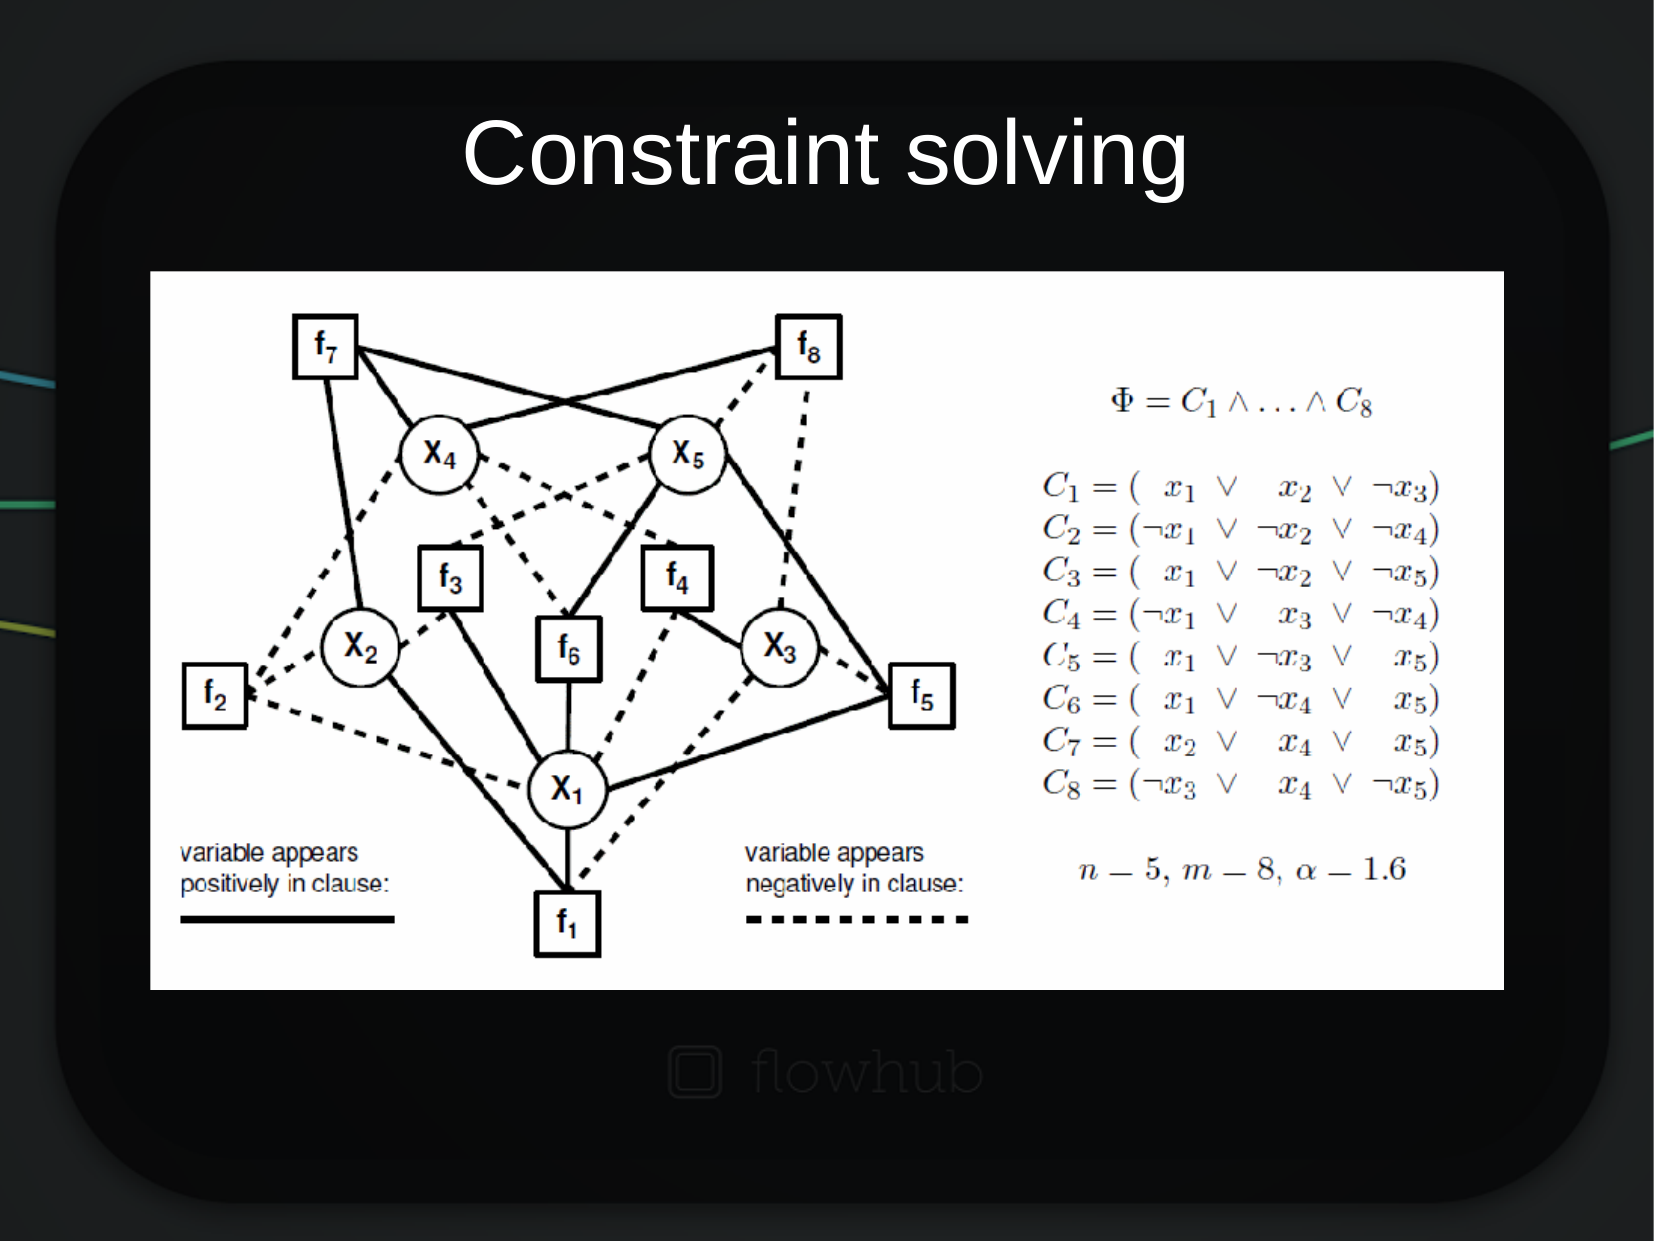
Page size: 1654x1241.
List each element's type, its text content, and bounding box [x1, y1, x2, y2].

picture [0, 0, 1654, 1241]
title Constraint solving [82, 49, 1571, 257]
